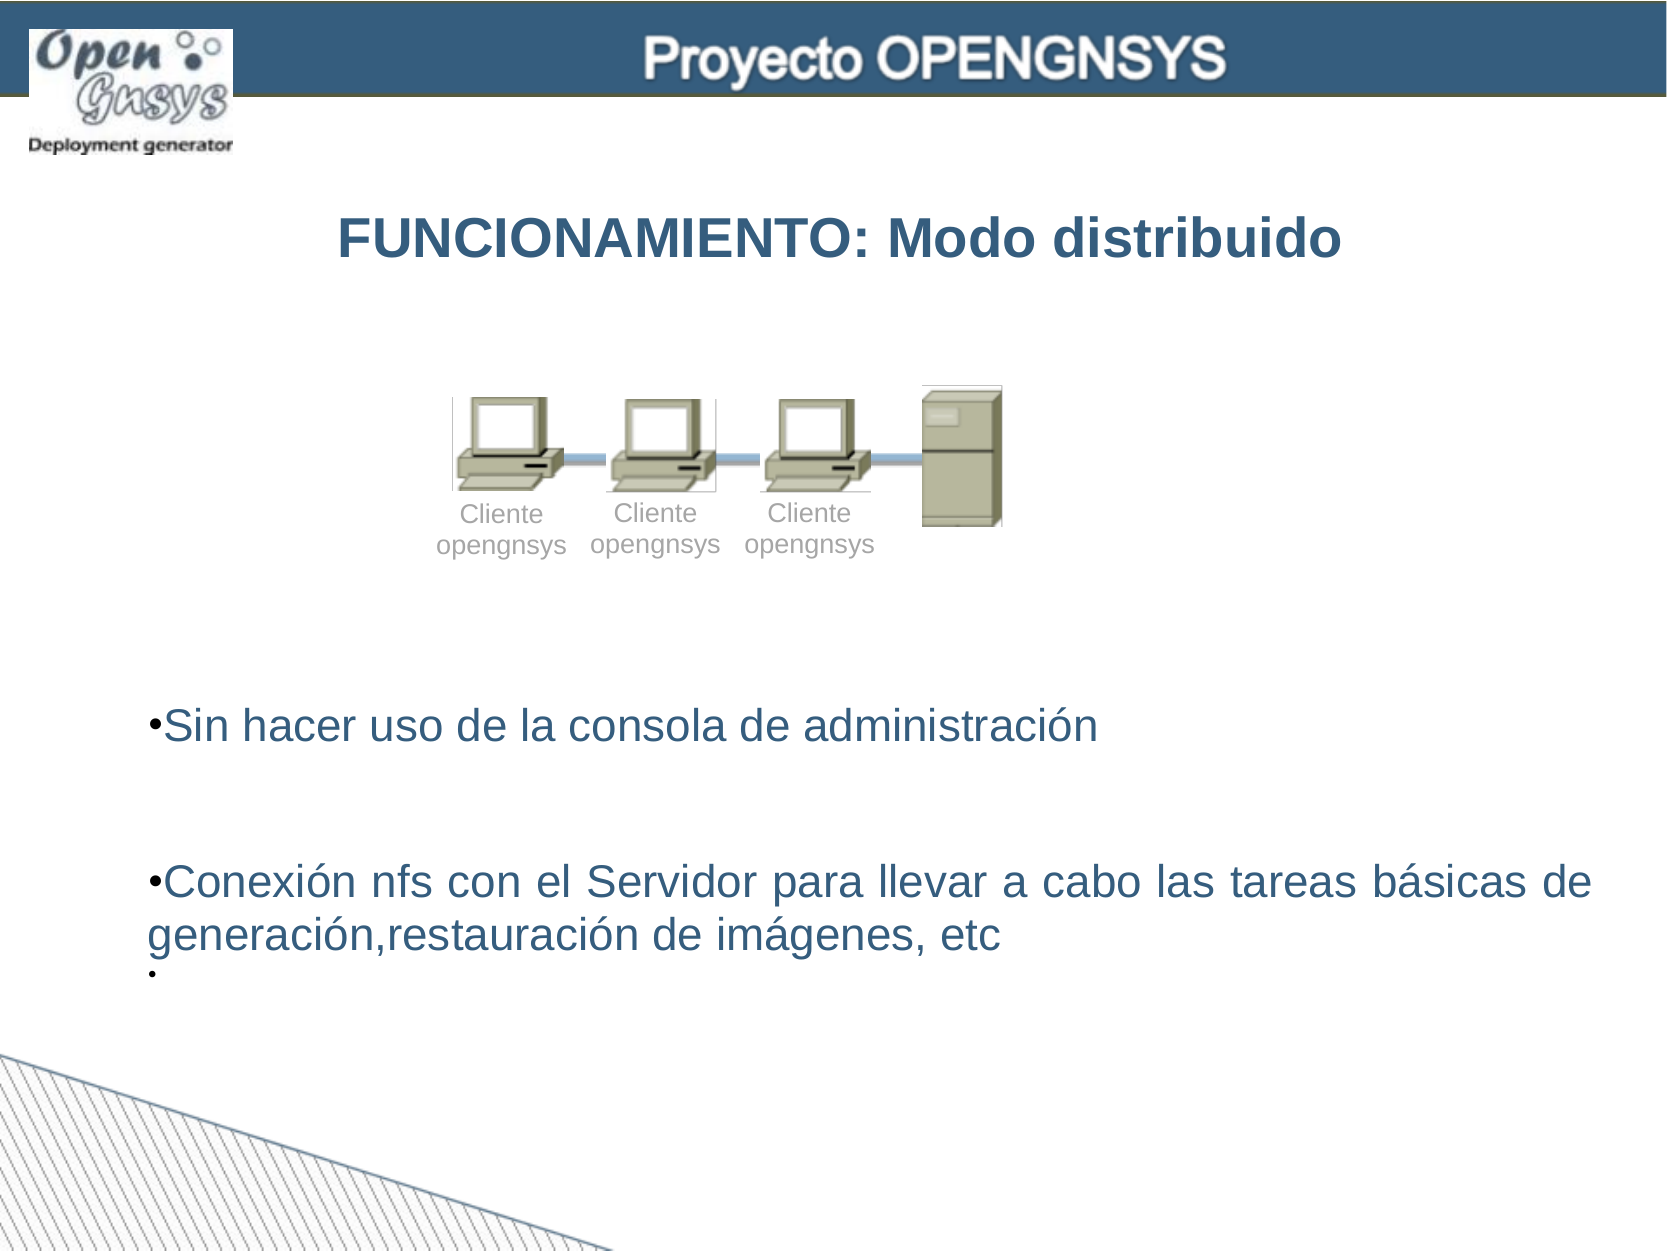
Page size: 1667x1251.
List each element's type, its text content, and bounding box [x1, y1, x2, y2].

picture [0, 0, 1667, 1251]
text_box Cliente opengnsys [727, 498, 892, 560]
text_box Cliente opengnsys [419, 499, 584, 562]
text_box FUNCIONAMIENTO: Modo distribuido [14, 206, 1667, 271]
text_box Cliente opengnsys [573, 498, 727, 560]
text_box Sin hacer uso de la consola de administración Conexión nfs con el Servidor para llevar a cabo las tareas básicas de generación,restauración de imágenes, etc [147, 699, 1595, 992]
